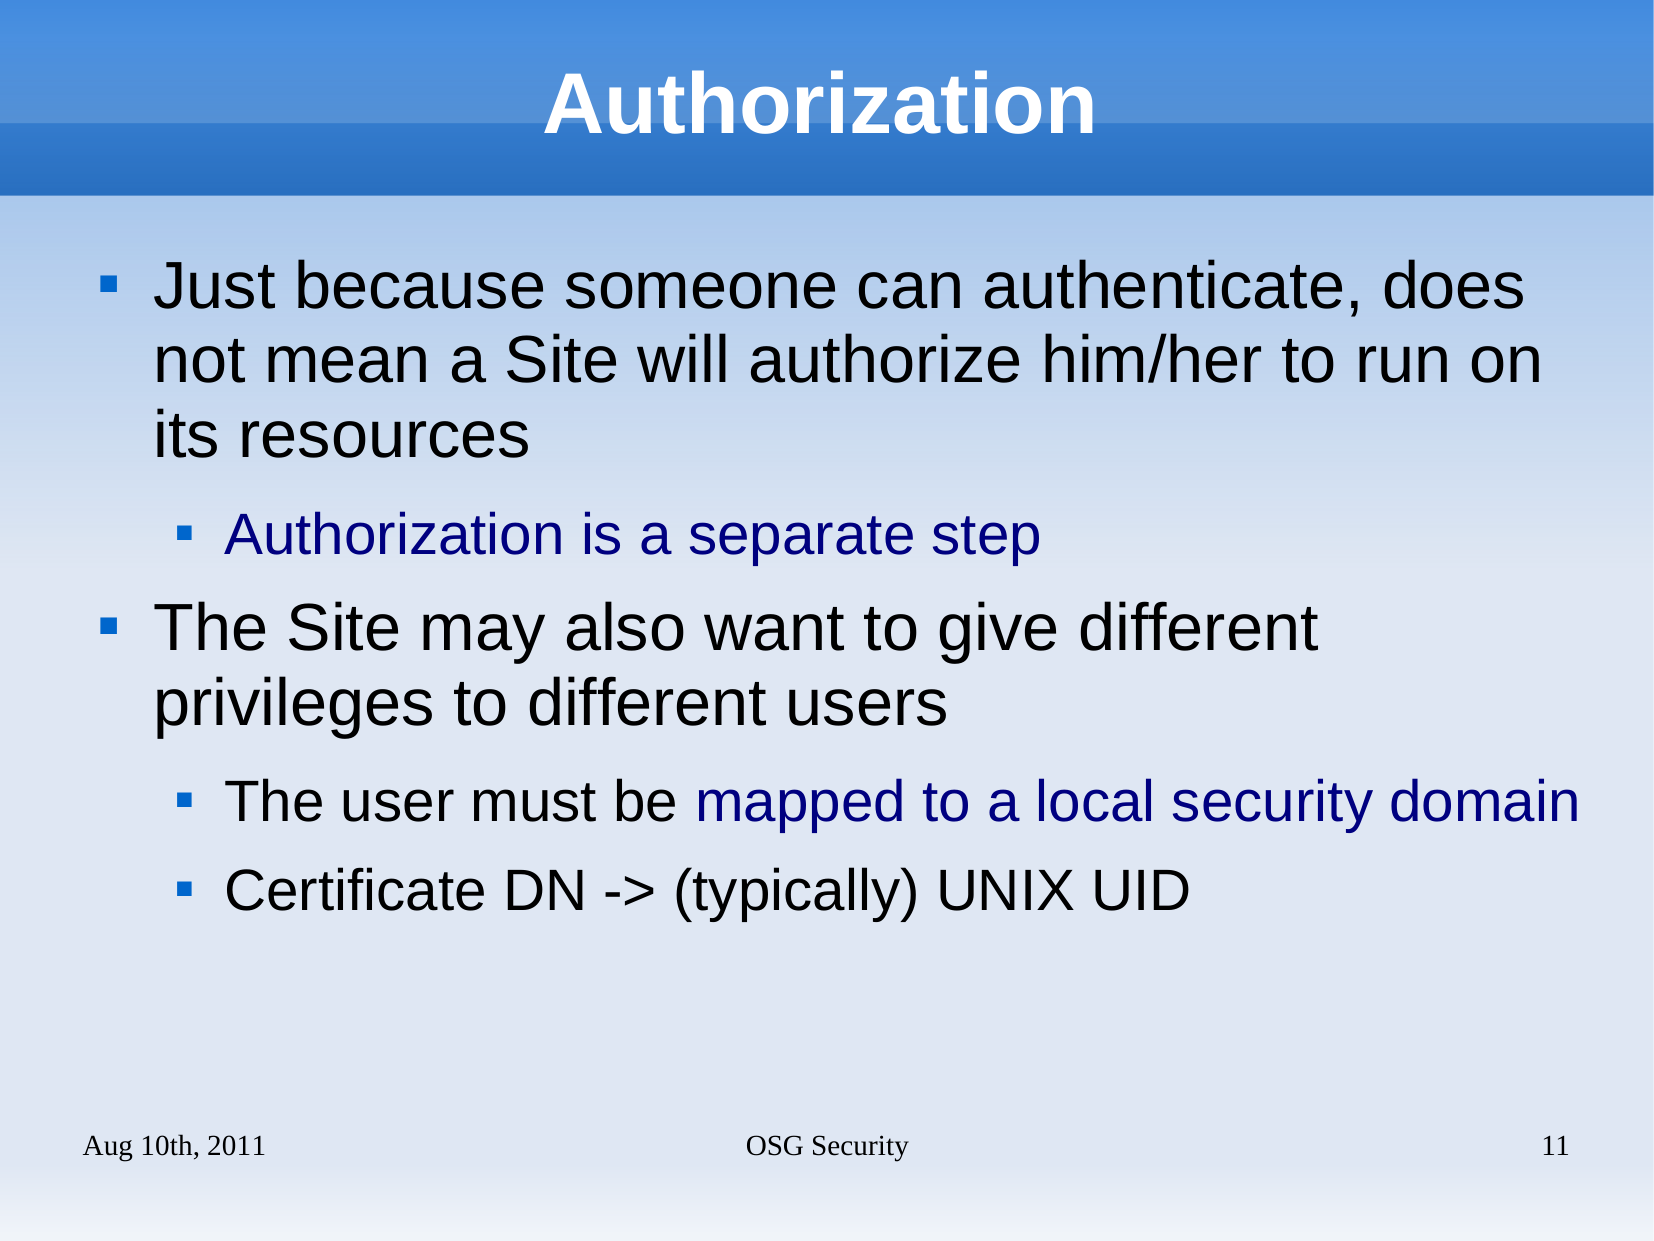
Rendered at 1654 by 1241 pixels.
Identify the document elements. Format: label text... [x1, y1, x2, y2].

picture [0, 0, 1654, 1241]
list Just because someone can authenticate, does not mean a Site will authorize him/her to run on its resources Authorization is a separate step The Site may also want to give different privileges to different users The user must be mapped to a local security domain Certificate DN -> (typically) UNIX UID [82, 247, 1620, 1094]
title Authorization [76, 0, 1565, 208]
